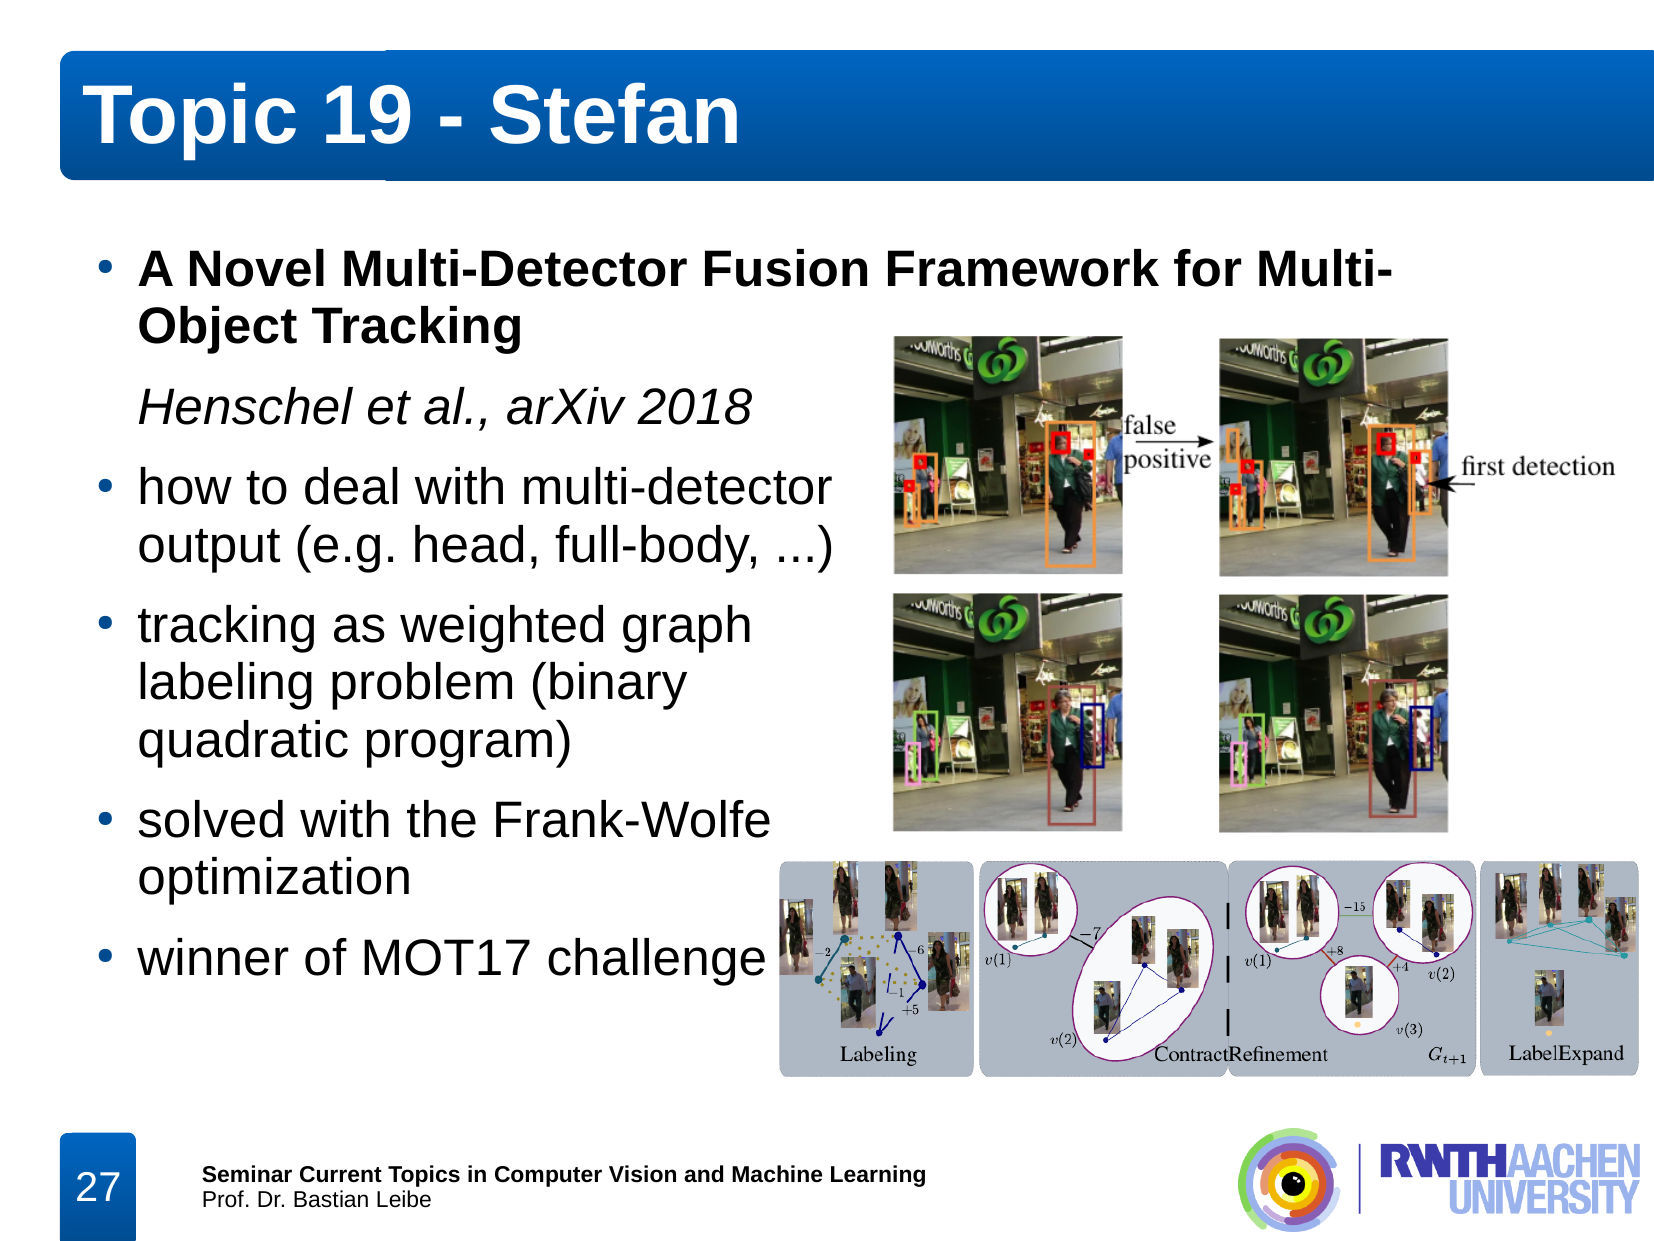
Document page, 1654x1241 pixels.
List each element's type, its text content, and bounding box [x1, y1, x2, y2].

picture [767, 851, 1653, 1082]
picture [1238, 1128, 1640, 1232]
title Topic 19 - Stefan [82, 61, 1571, 168]
picture [885, 329, 1621, 835]
list A Novel Multi-Detector Fusion Framework for Multi-Object Tracking Henschel et al., arXiv 2018 how to deal with multi-detector output (e.g. head, full-body, ...) tracking as weighted graph labeling problem (binary quadratic program) solved with the Frank-Wolfe optimization winner of MOT17 challenge [82, 240, 1538, 991]
